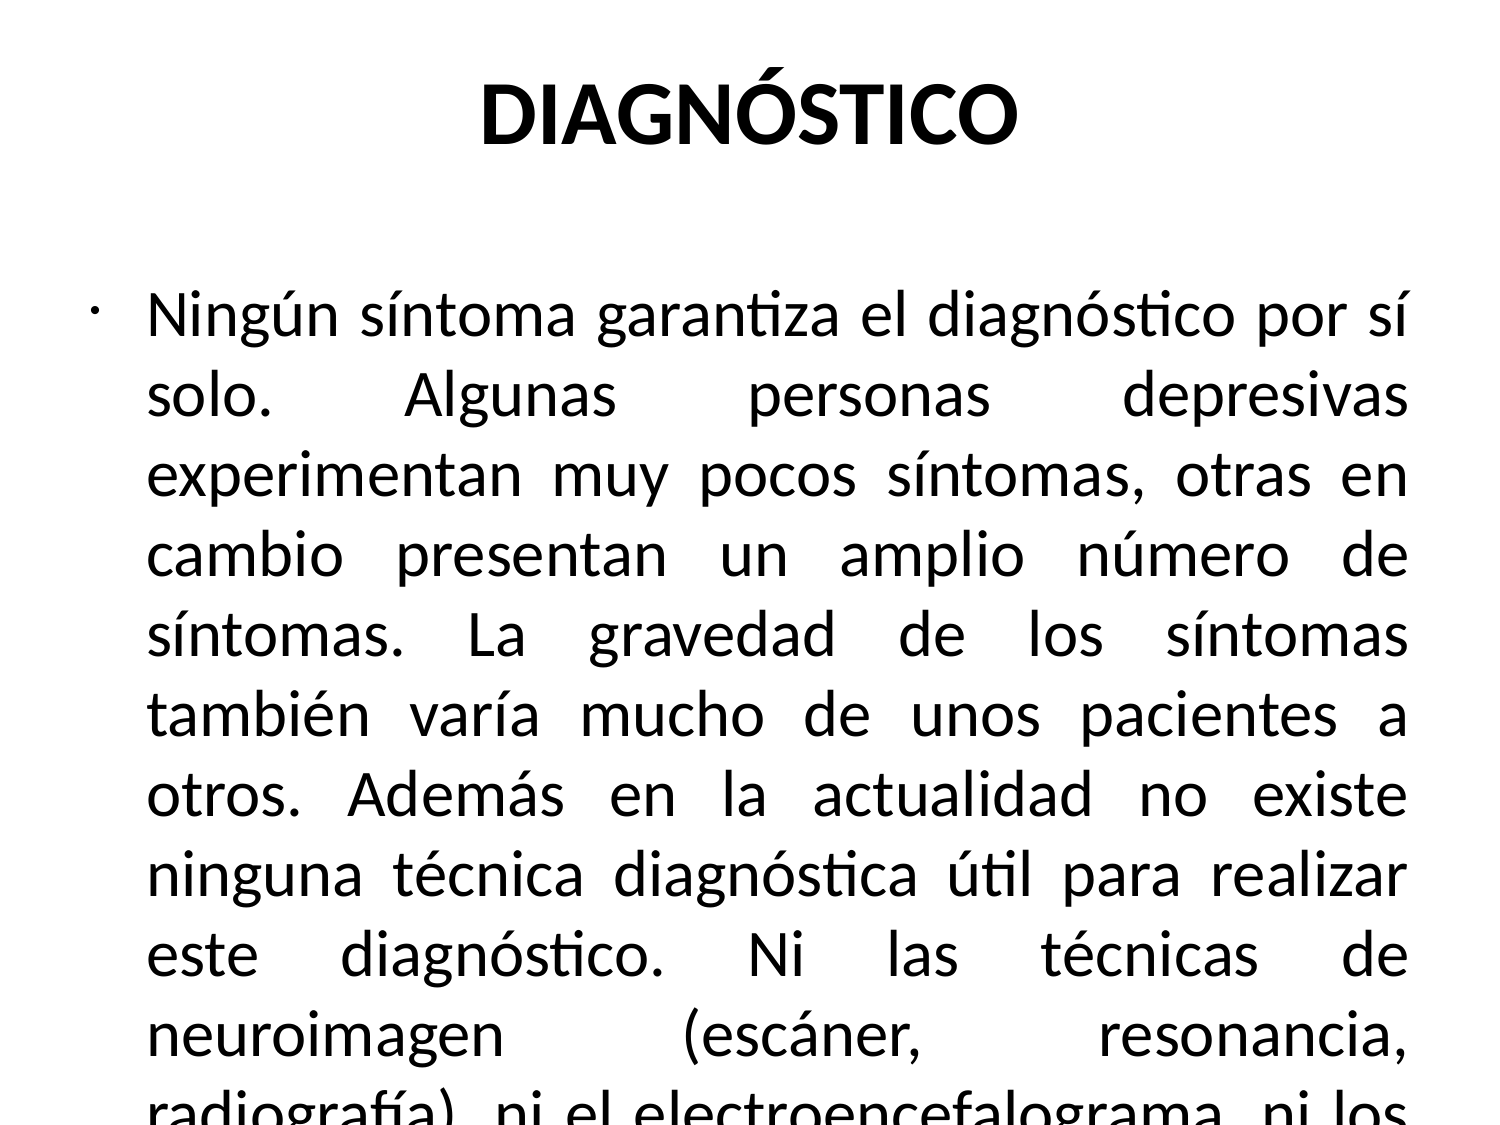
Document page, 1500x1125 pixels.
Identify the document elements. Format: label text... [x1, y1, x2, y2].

title DIAGNÓSTICO [75, 45, 1425, 233]
list Ningún síntoma garantiza el diagnóstico por sí solo. Algunas personas depresivas experimentan muy pocos síntomas, otras en cambio presentan un amplio número de síntomas. La gravedad de los síntomas también varía mucho de unos pacientes a otros. Además en la actualidad no existe ninguna técnica diagnóstica útil para realizar este diagnóstico. Ni las técnicas de neuroimagen (escáner, resonancia, radiografía), ni el electroencefalograma, ni los análisis de sangre, permiten detectar ninguna anomalía característica de los trastornos depresivos. [75, 262, 1425, 1005]
